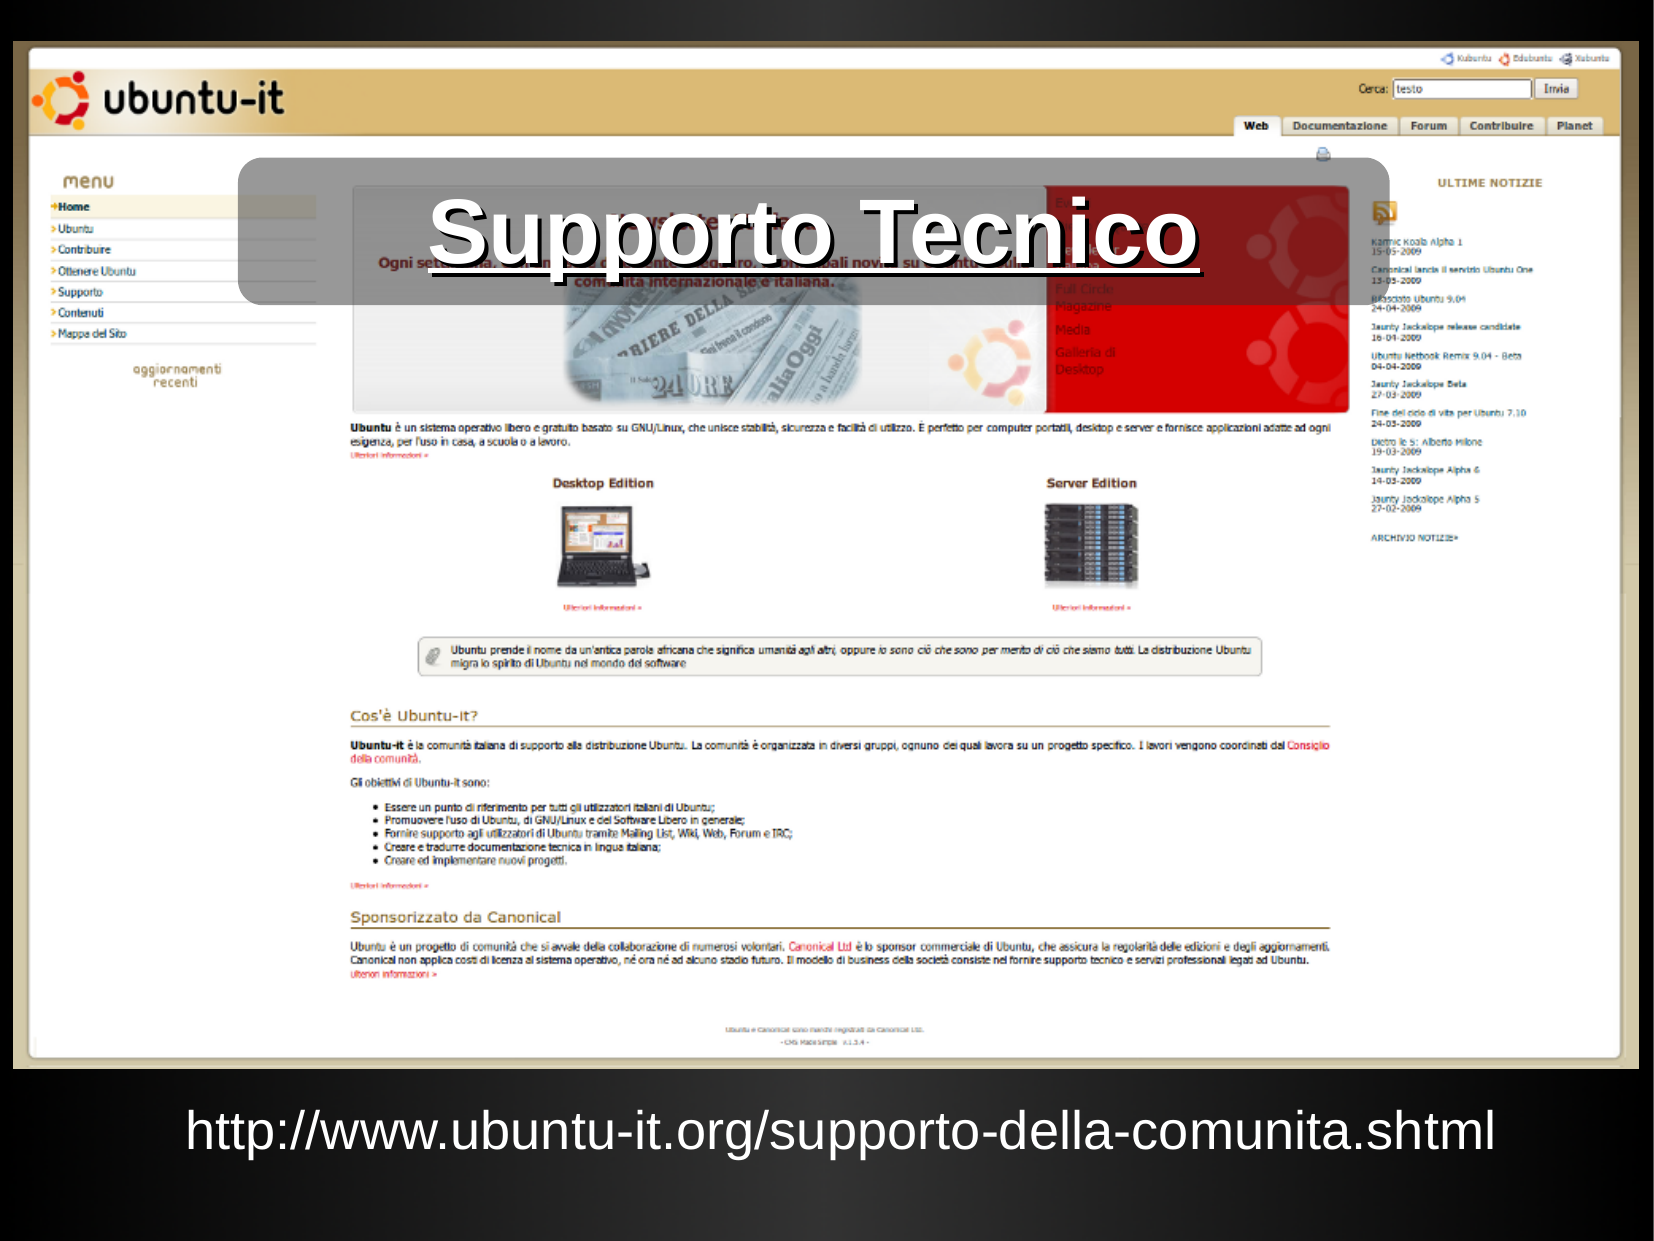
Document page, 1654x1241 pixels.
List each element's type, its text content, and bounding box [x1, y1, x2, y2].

text_box Supporto Tecnico [237, 157, 1390, 306]
picture [0, 0, 1654, 1241]
text_box http://www.ubuntu-it.org/supporto-della-comunita.shtml [29, 1093, 1654, 1211]
